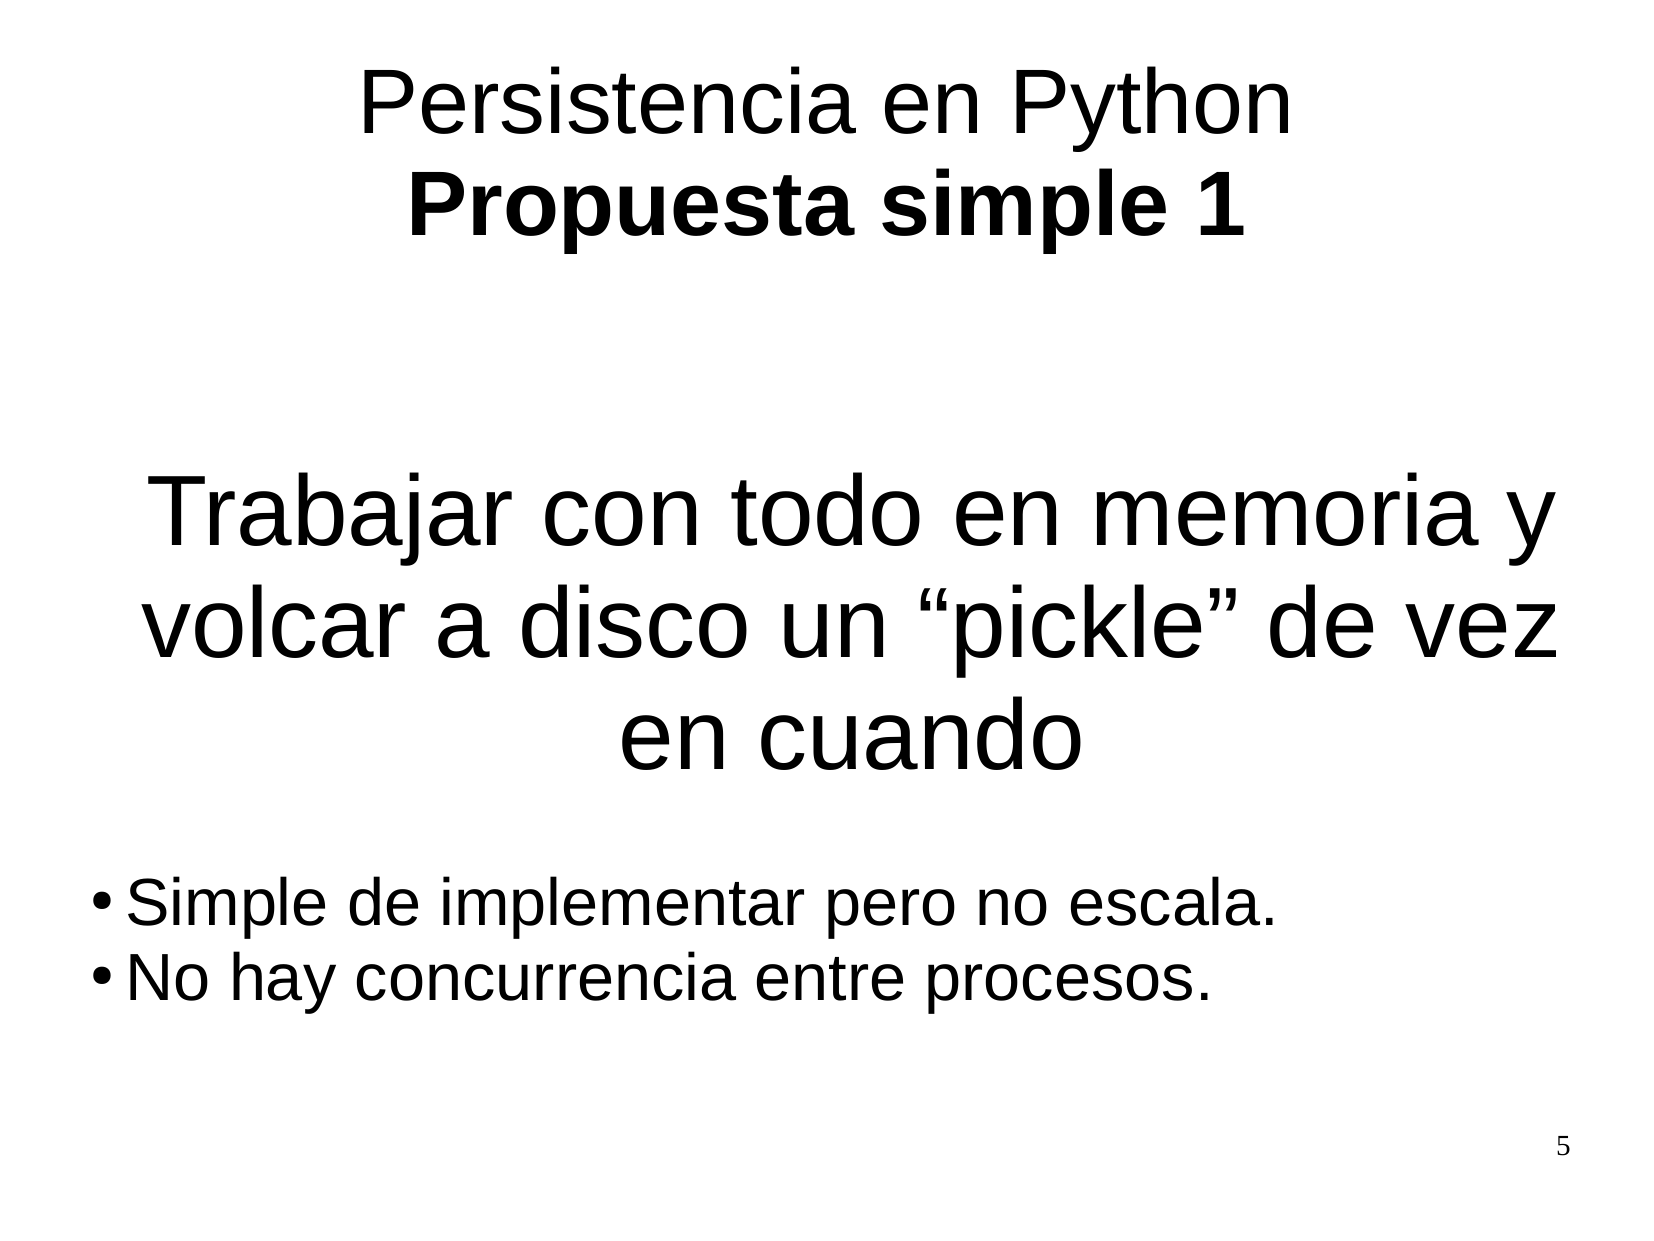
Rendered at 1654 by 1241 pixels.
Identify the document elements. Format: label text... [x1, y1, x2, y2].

text_box [82, 49, 1571, 1010]
subtitle Trabajar con todo en memoria y volcar a disco un “pickle” de vez en cuando Simple de implementar pero no escala. No hay concurrencia entre procesos. [90, 255, 1579, 1216]
